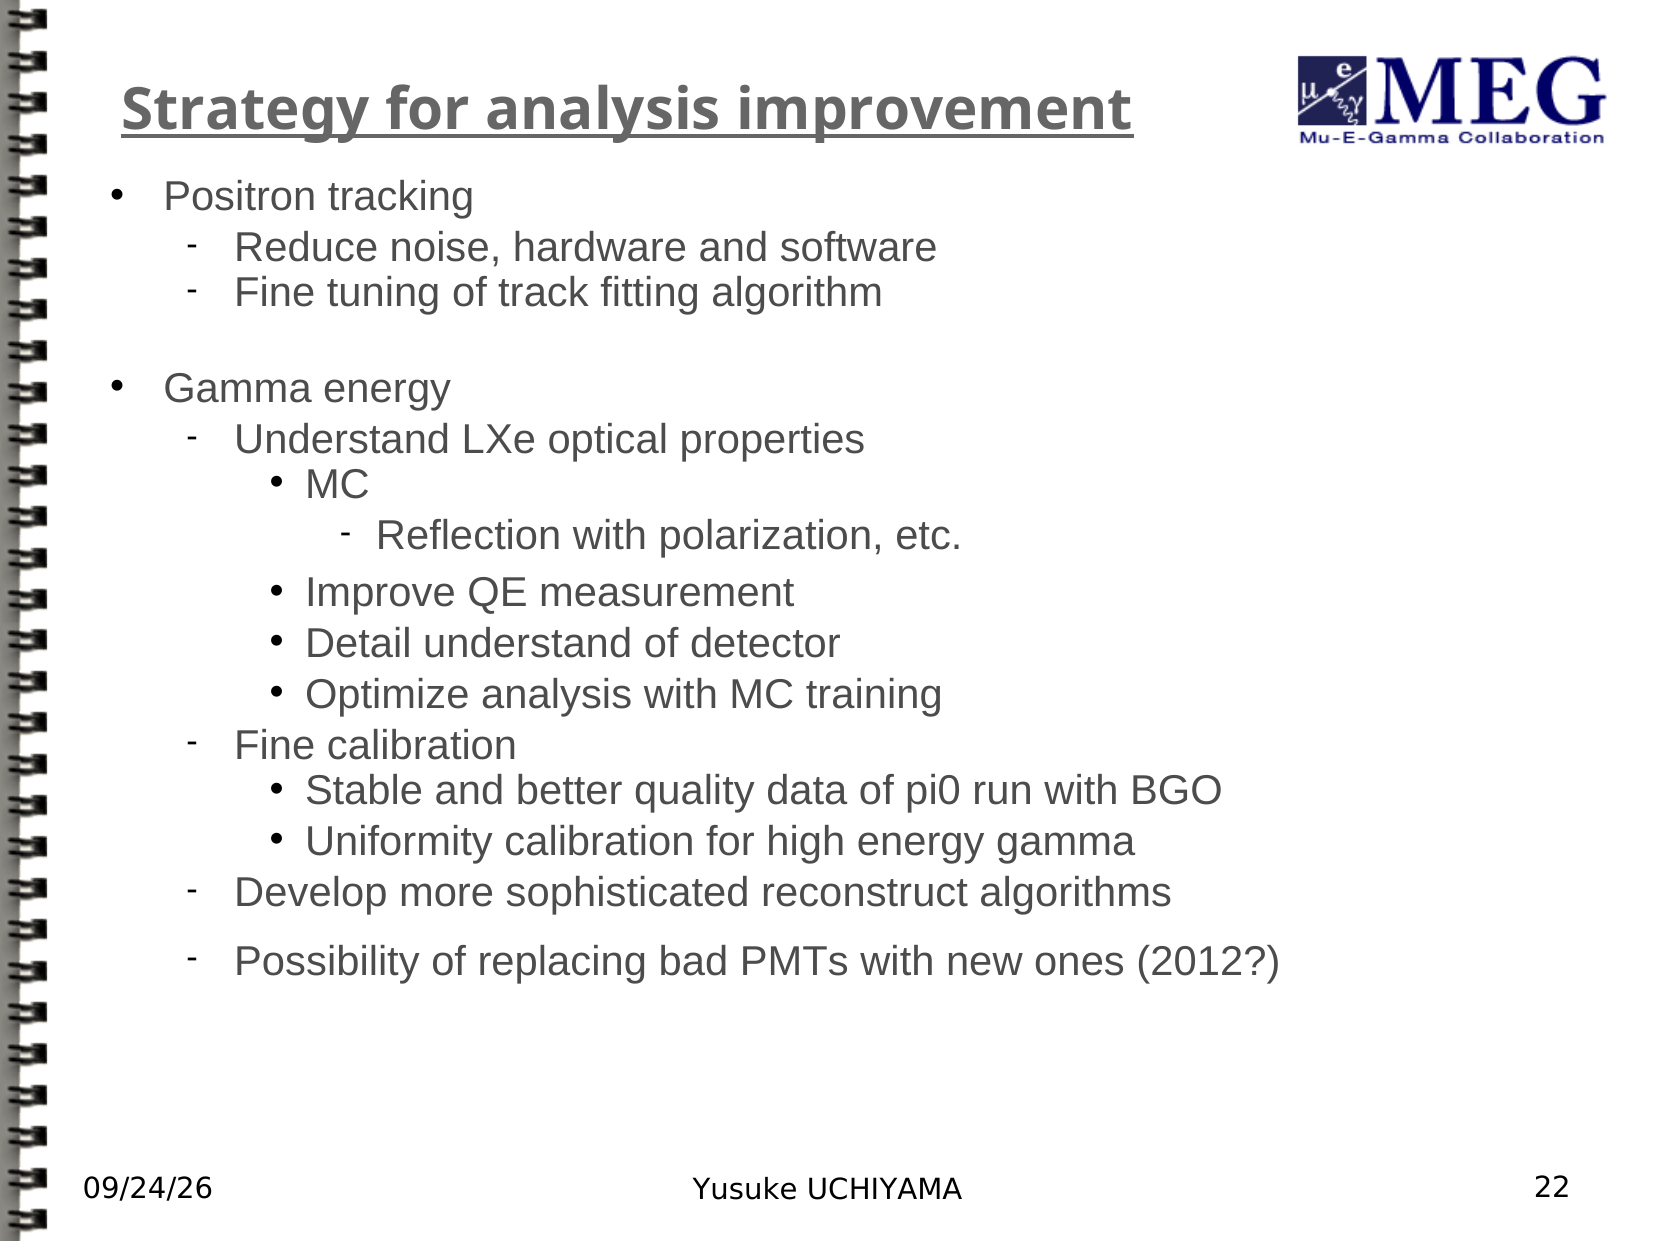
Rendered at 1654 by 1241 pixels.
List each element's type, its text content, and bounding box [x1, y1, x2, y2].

picture [0, 0, 1654, 1241]
title Strategy for analysis improvement [121, 50, 1300, 162]
list Positron tracking Reduce noise, hardware and software Fine tuning of track fitting algorithm Gamma energy Understand LXe optical properties MC Reflection with polarization, etc. Improve QE measurement Detail understand of detector Optimize analysis with MC training Fine calibration Stable and better quality data of pi0 run with BGO Uniformity calibration for high energy gamma Develop more sophisticated reconstruct algorithms Possibility of replacing bad PMTs with new ones (2012?) [92, 174, 1571, 1094]
